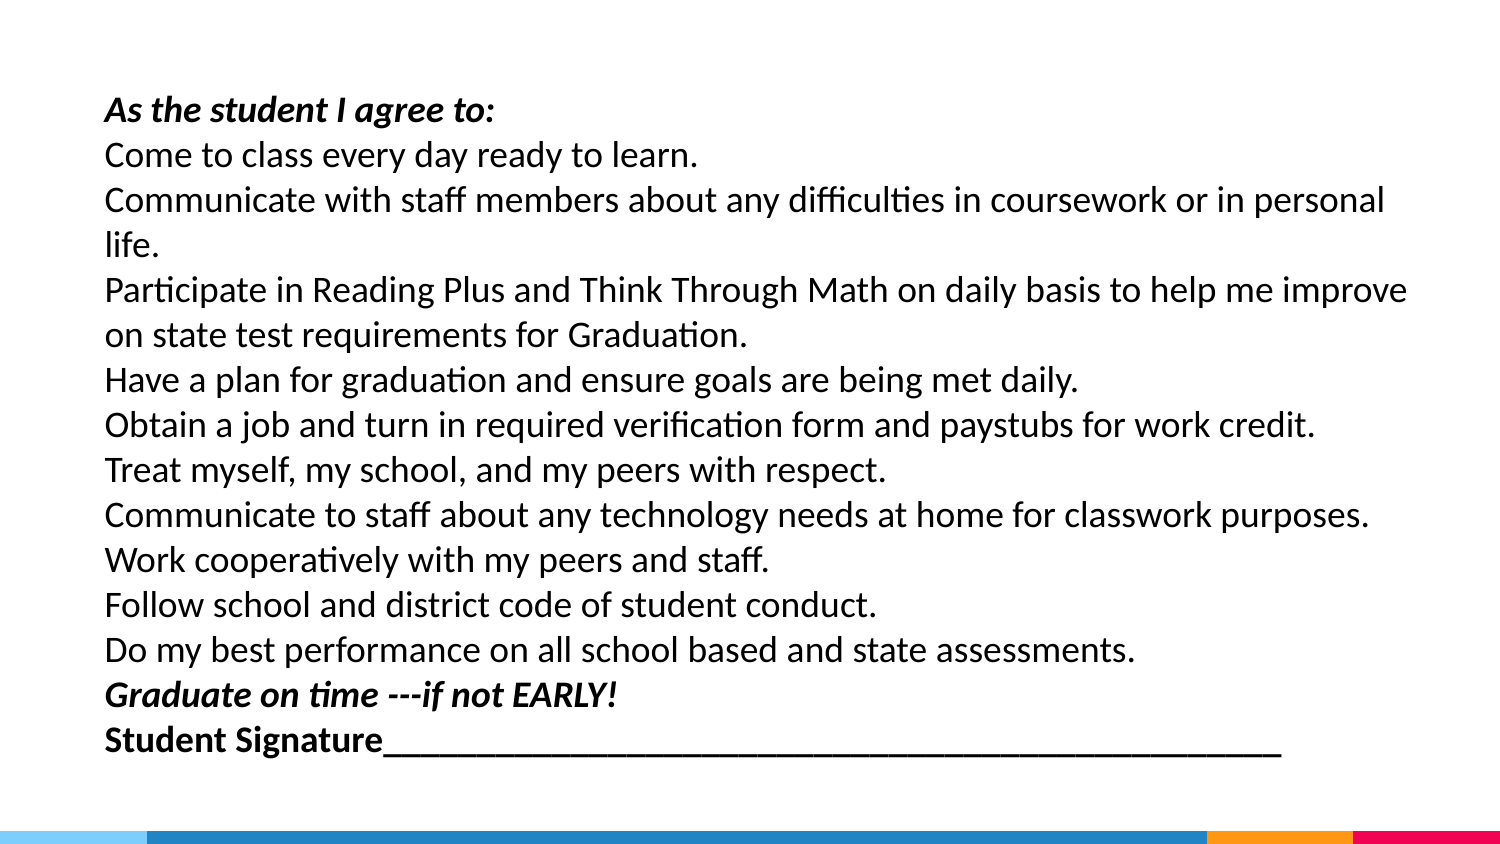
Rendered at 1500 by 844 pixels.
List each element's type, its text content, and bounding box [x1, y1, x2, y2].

text_box As the student I agree to: Come to class every day ready to learn. Communicate with staff members about any difficulties in coursework or in personal life. Participate in Reading Plus and Think Through Math on daily basis to help me improve on state test requirements for Graduation. Have a plan for graduation and ensure goals are being met daily. Obtain a job and turn in required verification form and paystubs for work credit. Treat myself, my school, and my peers with respect. Communicate to staff about any technology needs at home for classwork purposes. Work cooperatively with my peers and staff. Follow school and district code of student conduct. Do my best performance on all school based and state assessments. Graduate on time ---if not EARLY! Student Signature________________________________________________ [89, 77, 1454, 775]
